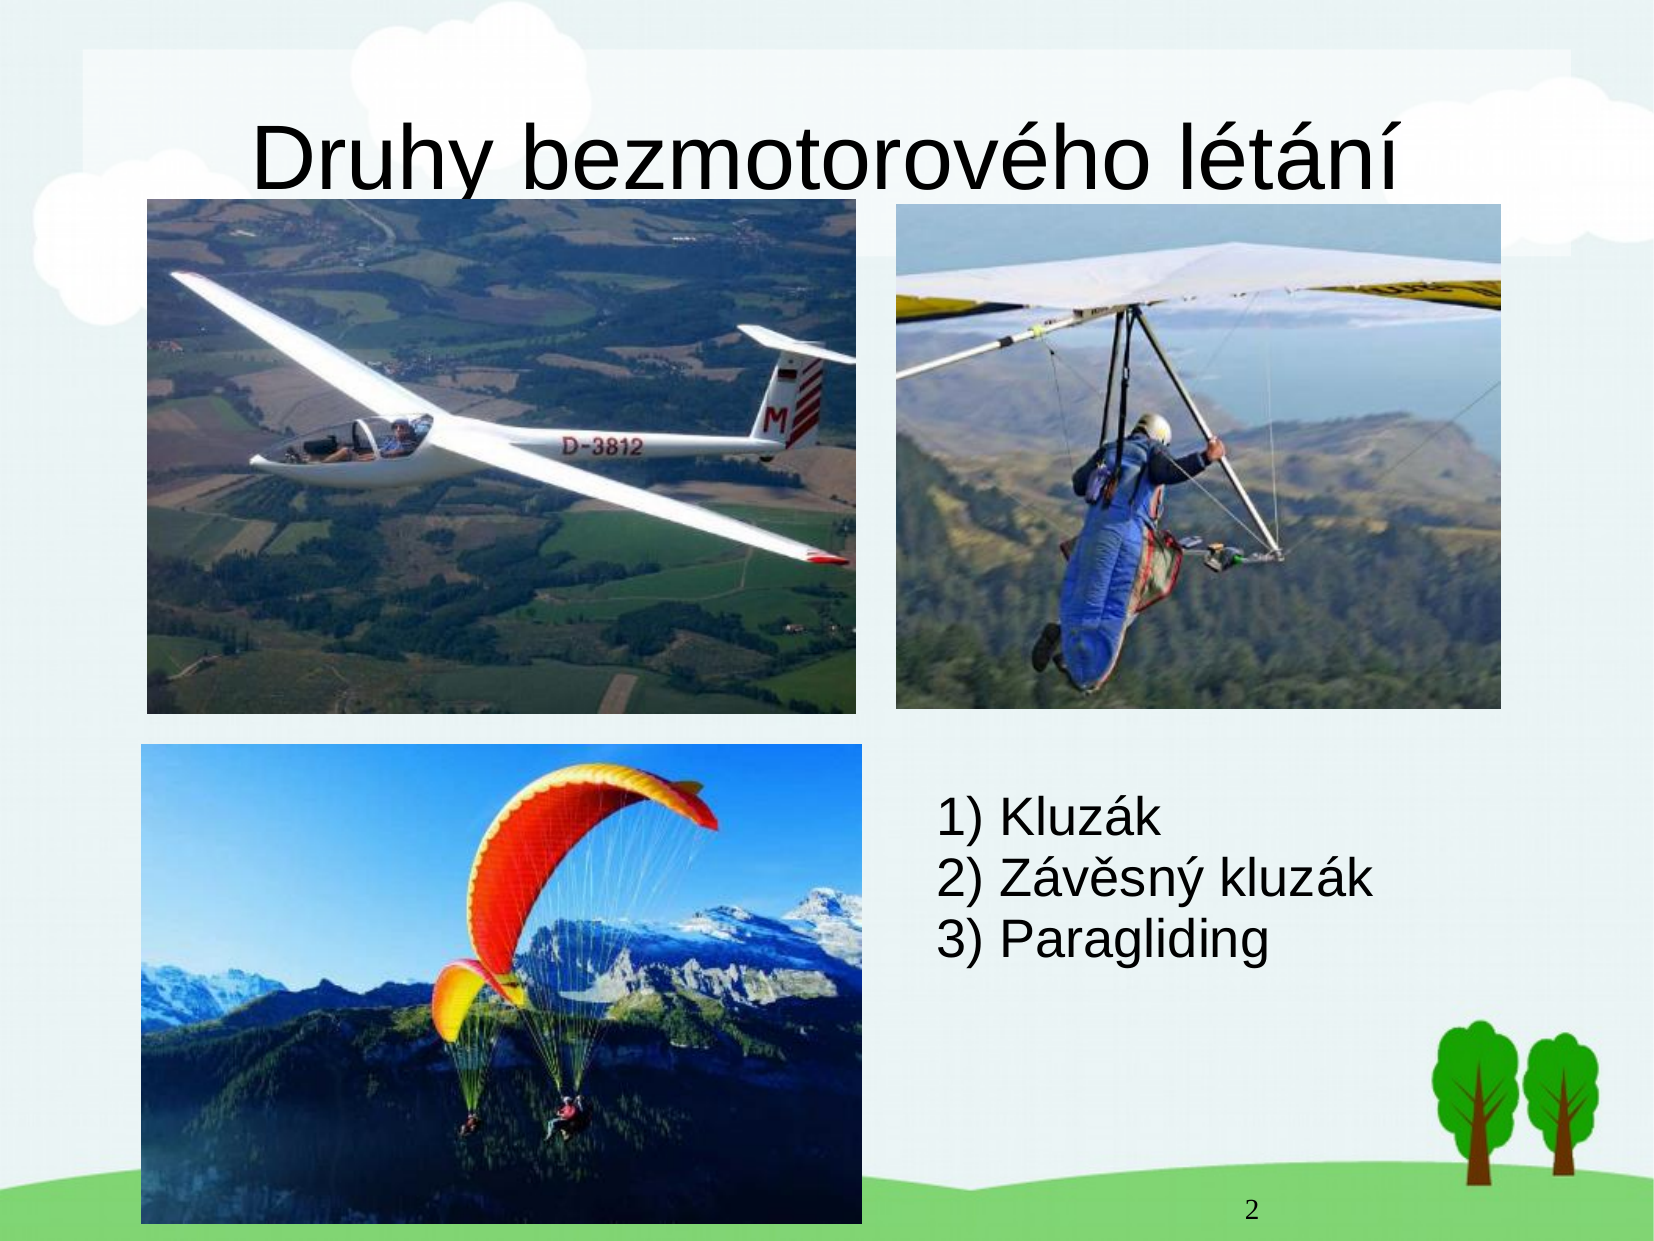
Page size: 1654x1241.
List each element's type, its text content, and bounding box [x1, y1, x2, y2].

picture [141, 744, 862, 1224]
text_box 1) Kluzák 2) Závěsný kluzák 3) Paragliding [921, 779, 1418, 976]
picture [896, 204, 1501, 709]
title Druhy bezmotorového létání [82, 49, 1571, 257]
picture [147, 199, 856, 714]
text_box [1244, 1190, 1630, 1241]
